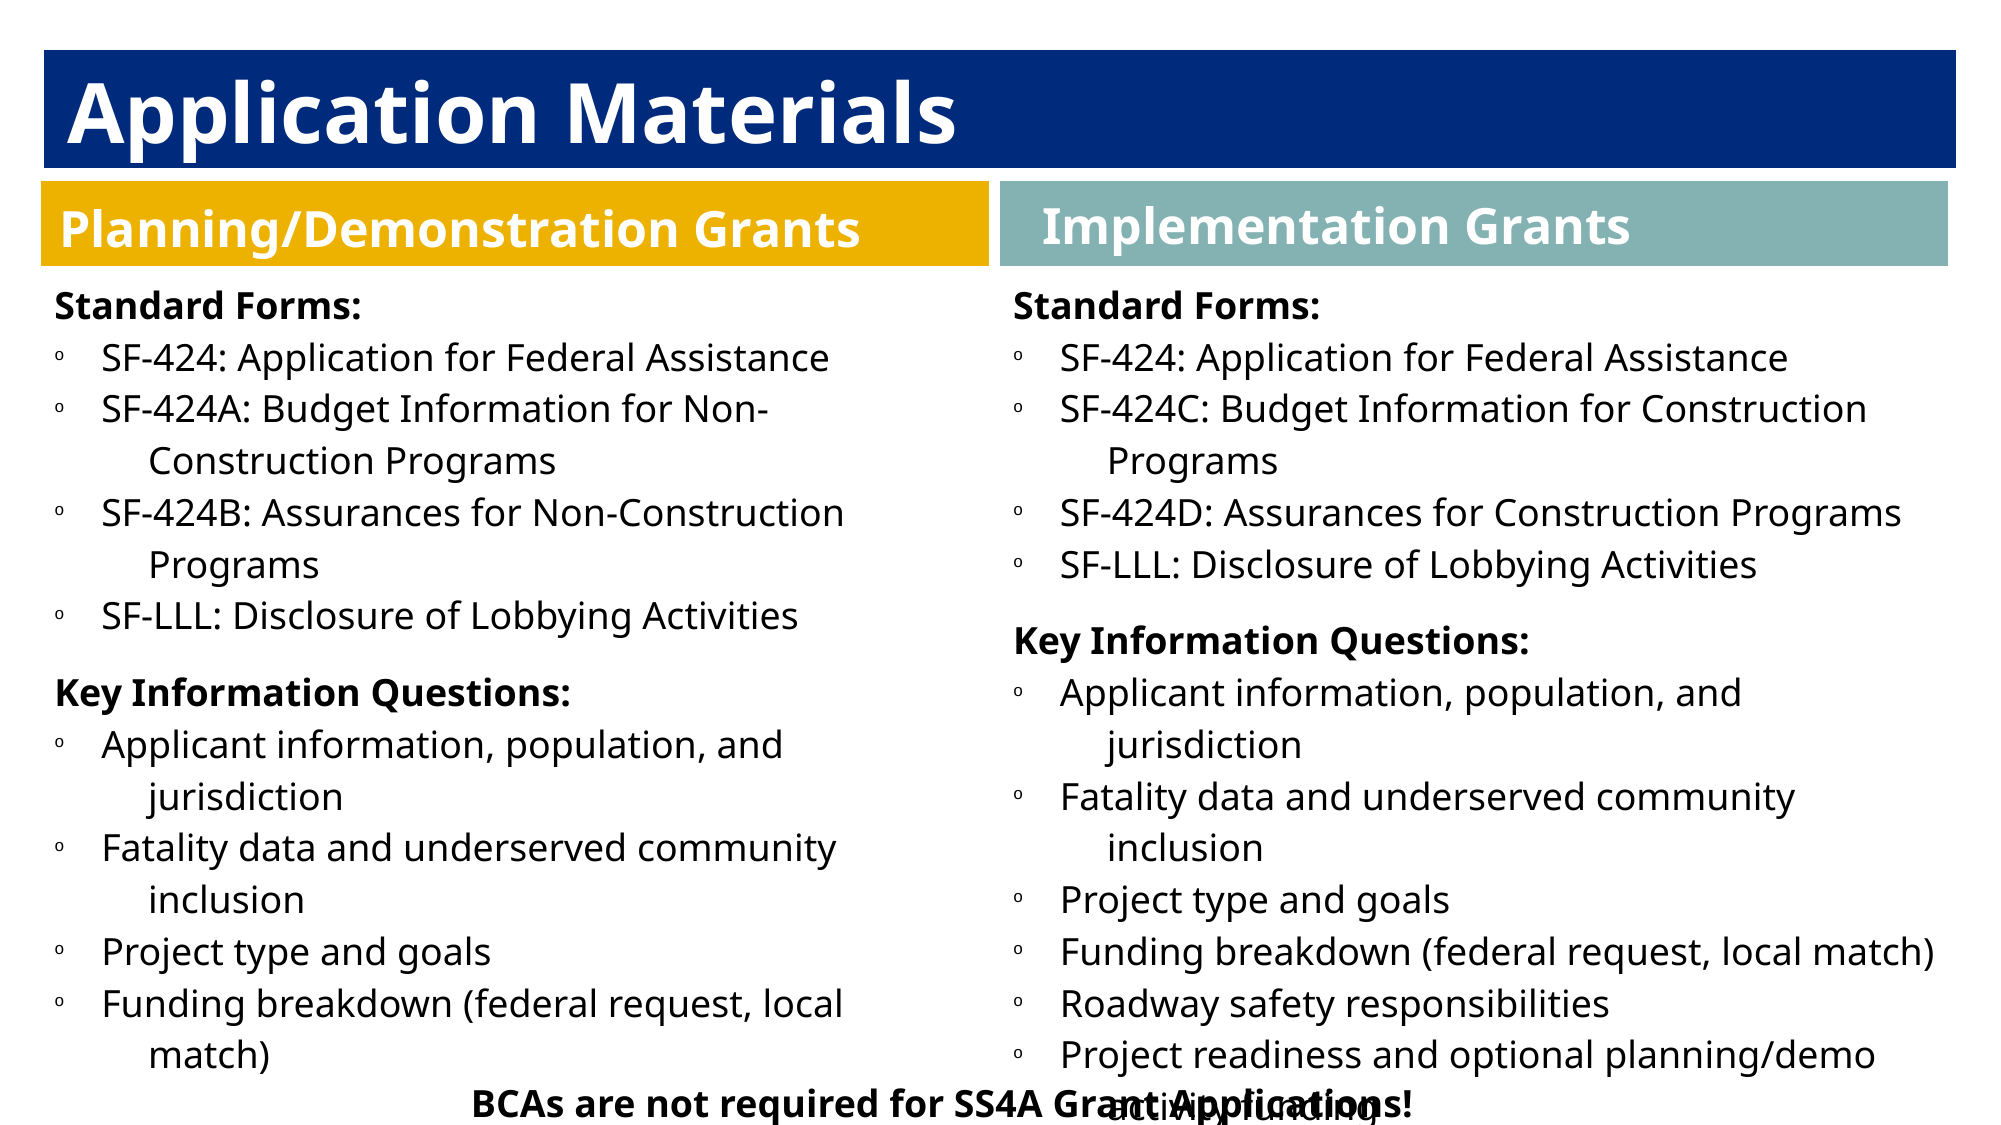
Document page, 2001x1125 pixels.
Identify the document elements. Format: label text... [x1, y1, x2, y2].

text_box Planning/Demonstration Grants [44, 180, 987, 259]
text_box Application Materials [52, 52, 1897, 169]
text_box [1000, 181, 1948, 266]
text_box BCAs are not required for SS4A Grant Applications! [455, 1072, 1494, 1125]
text_box Standard Forms: SF-424: Application for Federal Assistance SF-424C: Budget Information for Construction Programs SF-424D: Assurances for Construction Programs SF-LLL: Disclosure of Lobbying Activities Key Information Questions: Applicant information, population, and jurisdiction Fatality data and underserved community inclusion Project type and goals Funding breakdown (federal request, local match) Roadway safety responsibilities Project readiness and optional planning/demo activity funding Link or attach the existing Action Plan [998, 267, 1961, 1125]
text_box Standard Forms: SF-424: Application for Federal Assistance SF-424A: Budget Information for Non-Construction Programs SF-424B: Assurances for Non-Construction Programs SF-LLL: Disclosure of Lobbying Activities Key Information Questions: Applicant information, population, and jurisdiction Fatality data and underserved community inclusion Project type and goals Funding breakdown (federal request, local match) [39, 267, 992, 917]
text_box Implementation Grants [1027, 178, 1921, 256]
text_box [44, 50, 1956, 168]
text_box [41, 181, 989, 266]
